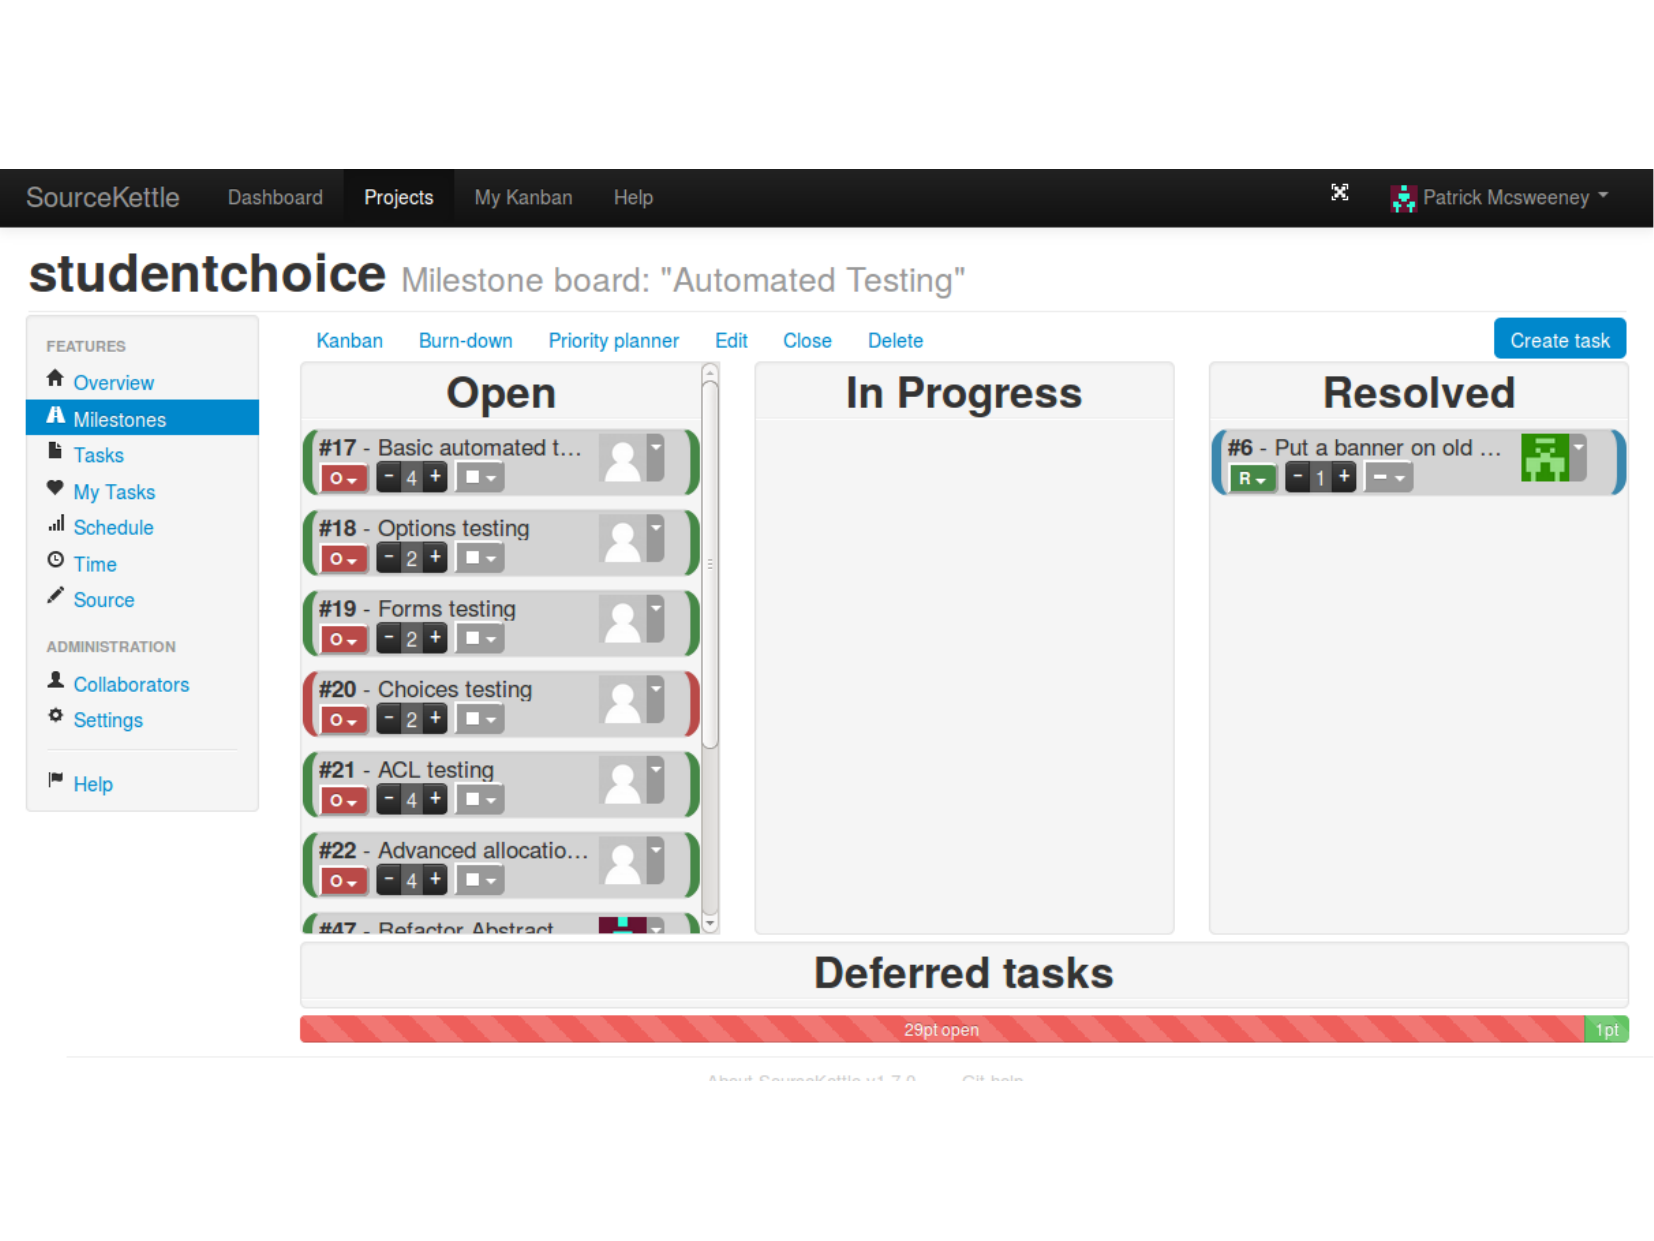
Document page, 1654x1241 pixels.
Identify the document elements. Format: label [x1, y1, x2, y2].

picture [0, 169, 1654, 1081]
